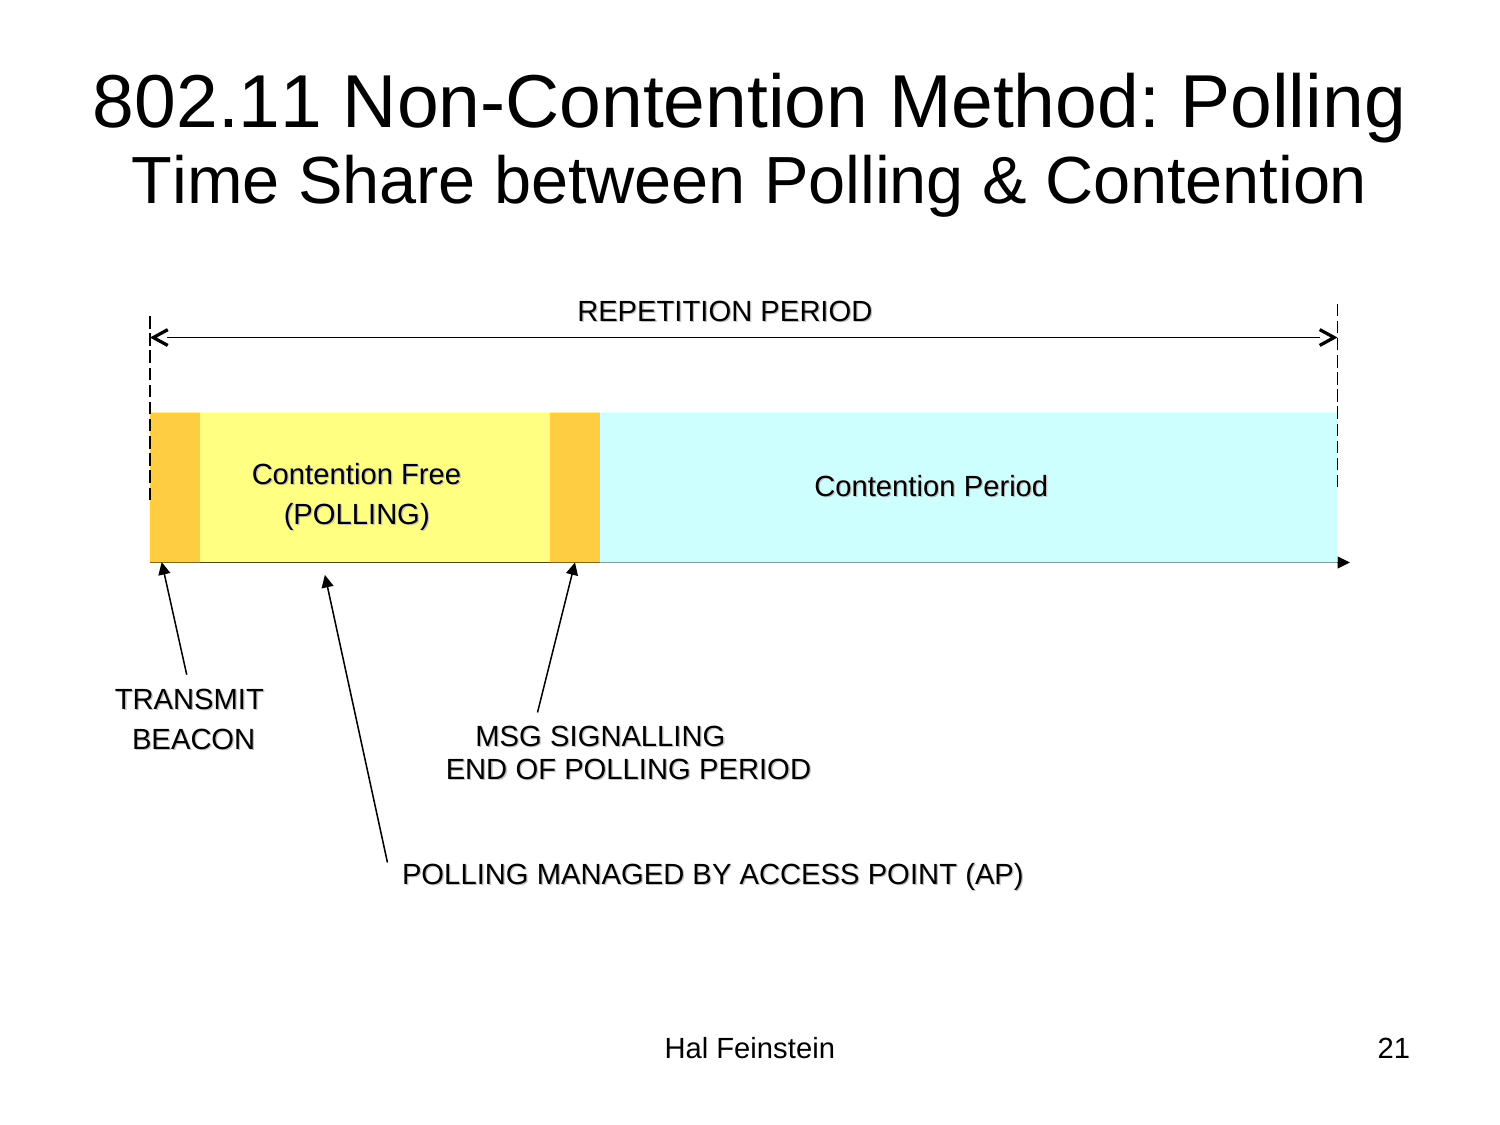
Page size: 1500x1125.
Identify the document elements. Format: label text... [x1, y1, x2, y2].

text_box MSG SIGNALLING END OF POLLING PERIOD [374, 712, 827, 794]
text_box Contention Free (POLLING) [200, 450, 533, 539]
title 802.11 Non-Contention Method: Polling Time Share between Polling & Contention [75, 45, 1426, 233]
text_box [149, 412, 1338, 563]
text_box POLLING MANAGED BY ACCESS POINT (AP) [330, 849, 1096, 899]
text_box Contention Period [743, 462, 1120, 511]
text_box TRANSMIT BEACON [43, 675, 336, 764]
text_box REPETITION PERIOD [506, 287, 944, 336]
